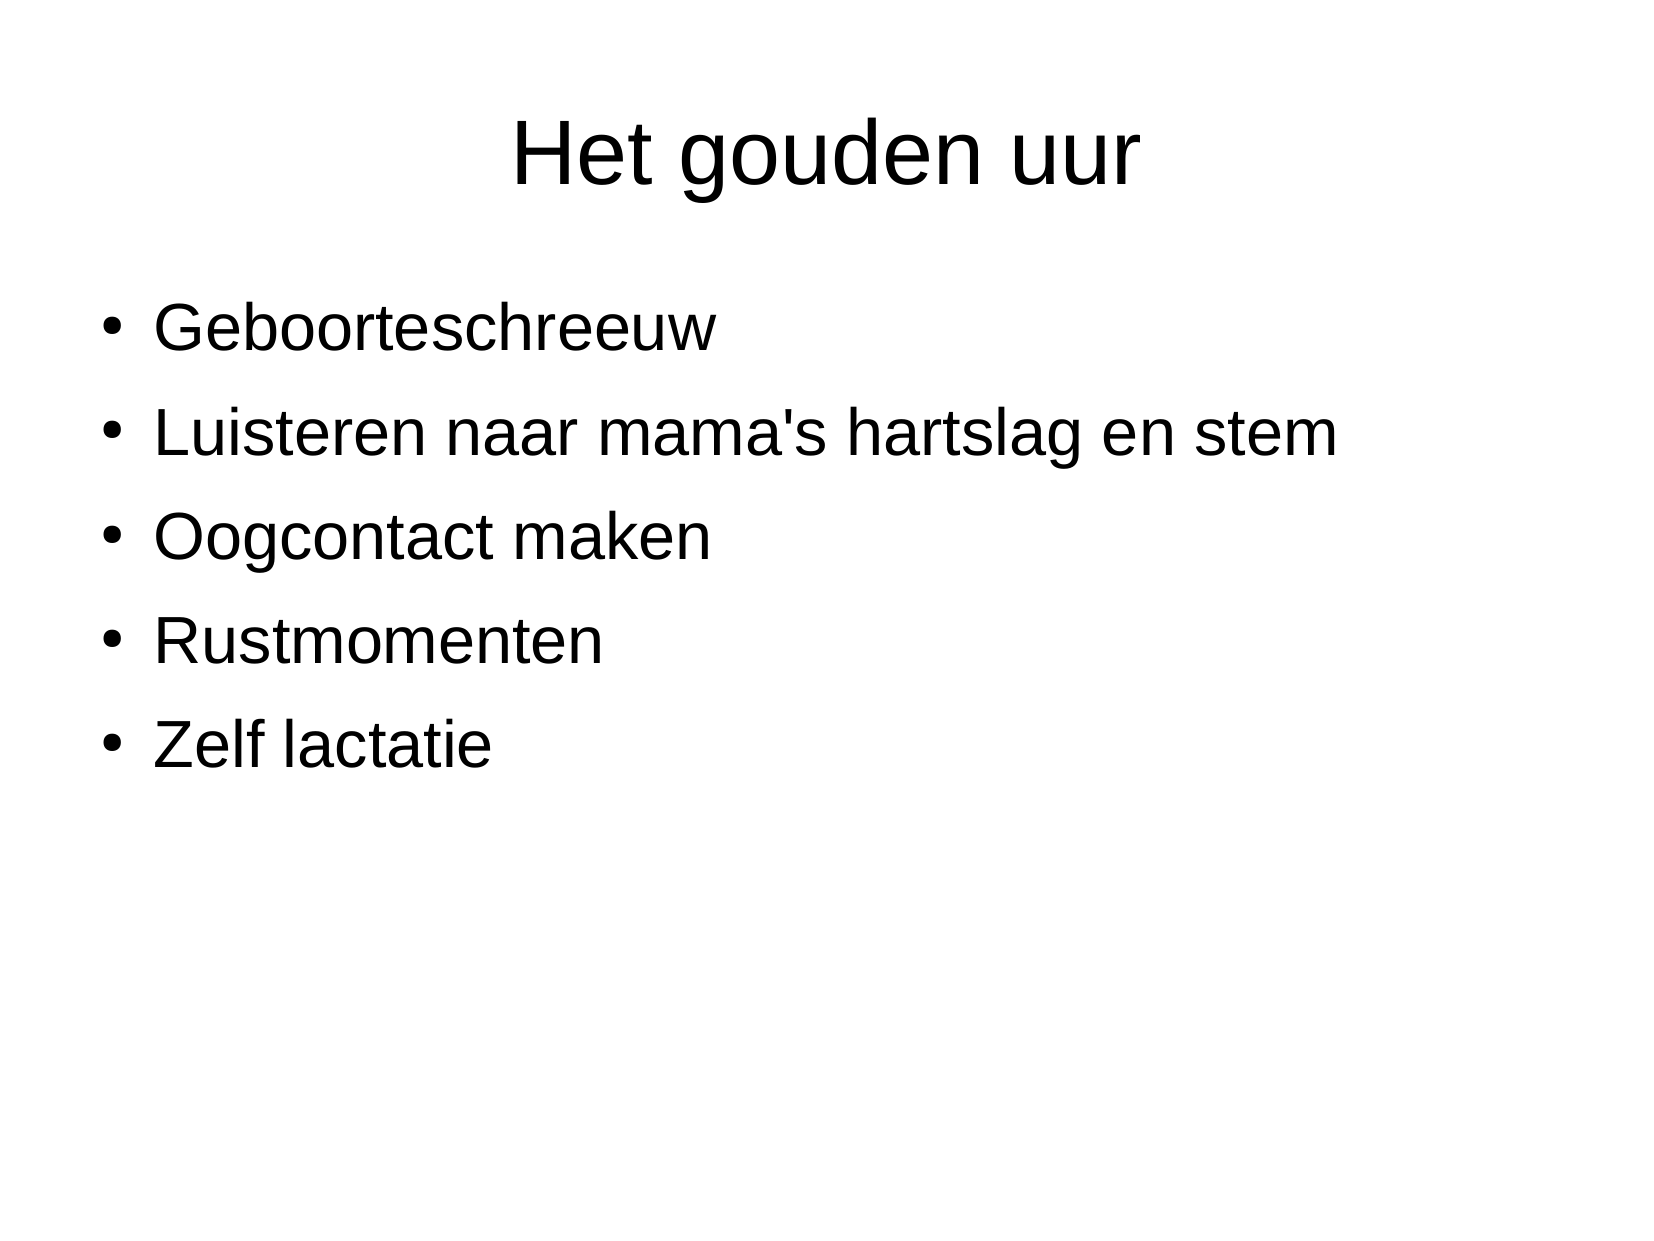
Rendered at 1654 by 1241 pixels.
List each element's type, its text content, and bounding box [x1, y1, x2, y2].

list Geboorteschreeuw Luisteren naar mama's hartslag en stem Oogcontact maken Rustmomenten Zelf lactatie [82, 290, 1571, 1109]
title Het gouden uur [82, 49, 1571, 257]
